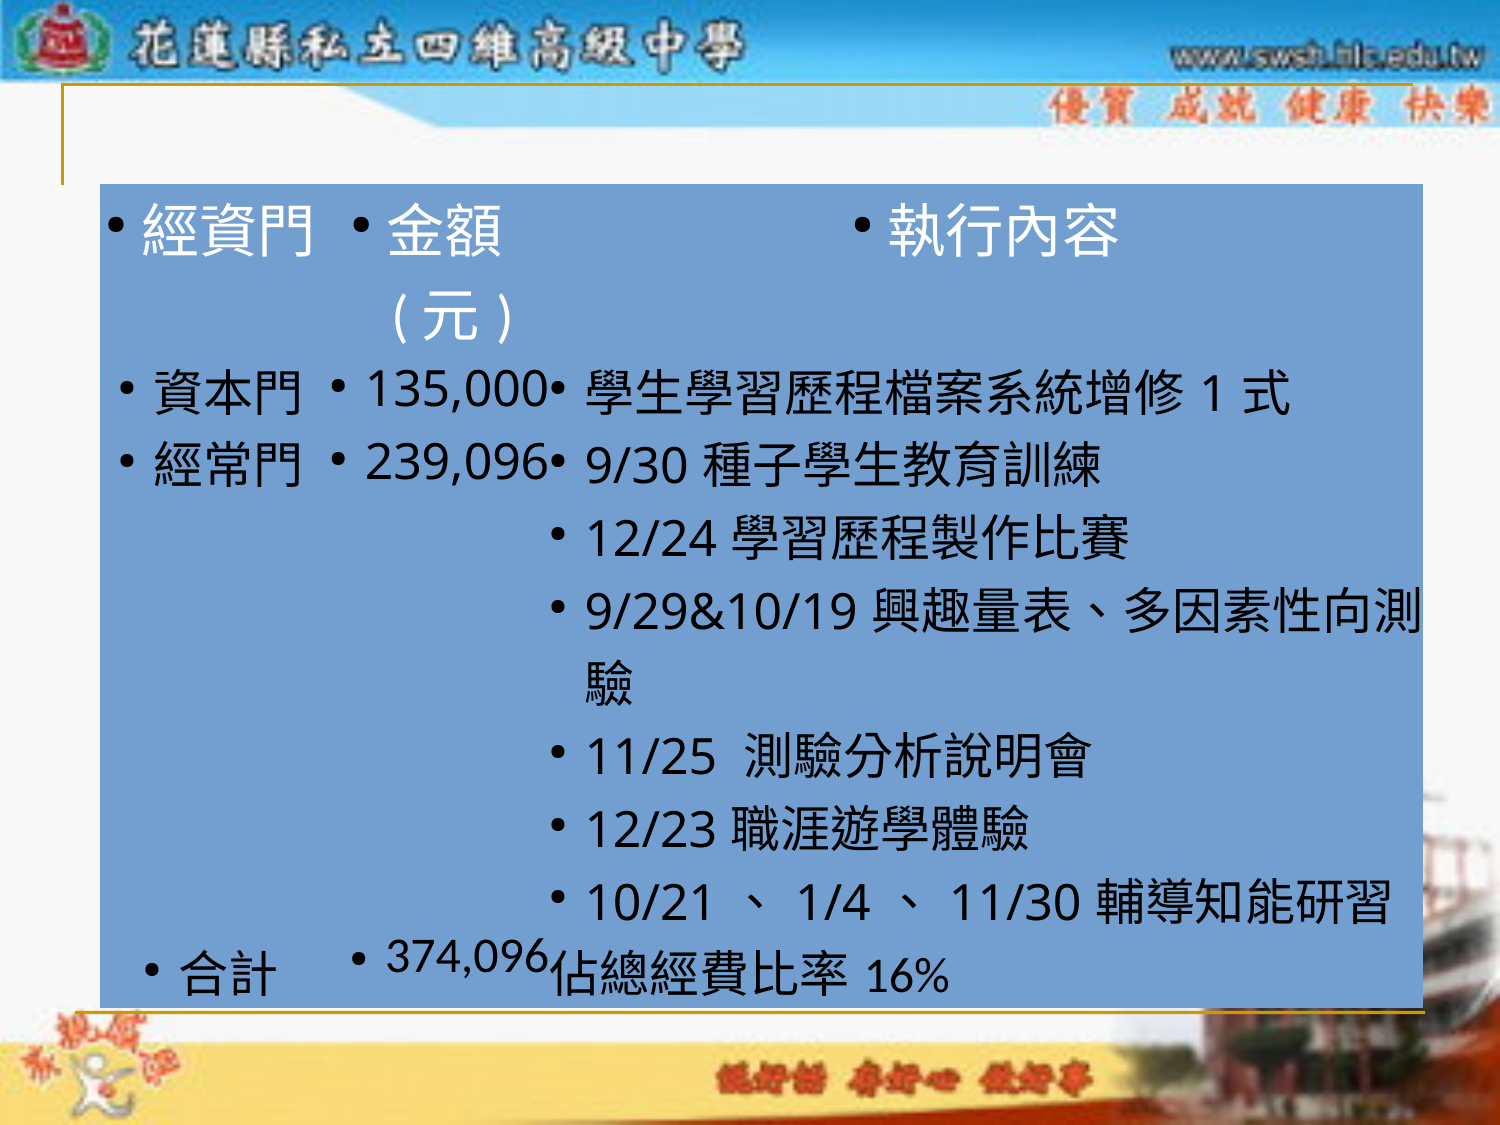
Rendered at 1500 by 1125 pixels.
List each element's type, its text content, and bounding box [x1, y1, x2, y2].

table_cell 374,096 [321, 935, 549, 1008]
table_cell 學生學習歷程檔案系統增修1式 [549, 353, 1423, 426]
table_cell 9/30種子學生教育訓練 12/24學習歷程製作比賽 9/29&10/19興趣量表、多因素性向測驗 11/25 測驗分析說明會 12/23職涯遊學體驗 10/21、1/4、11/30輔導知能研習 [549, 426, 1423, 935]
table_cell 239,096 [321, 426, 549, 935]
table_cell 佔總經費比率16% [549, 935, 1423, 1008]
table_cell 合計 [100, 935, 321, 1008]
table_cell 資本門 [100, 353, 321, 426]
table_cell 經常門 [100, 426, 321, 935]
table_header 執行內容 [549, 184, 1423, 353]
table_header 經資門 [100, 184, 321, 353]
text_box P31 [0, 1023, 262, 1099]
table_cell 135,000 [321, 353, 549, 426]
table_header 金額(元) [321, 184, 549, 353]
text_box [1080, 1023, 1431, 1099]
